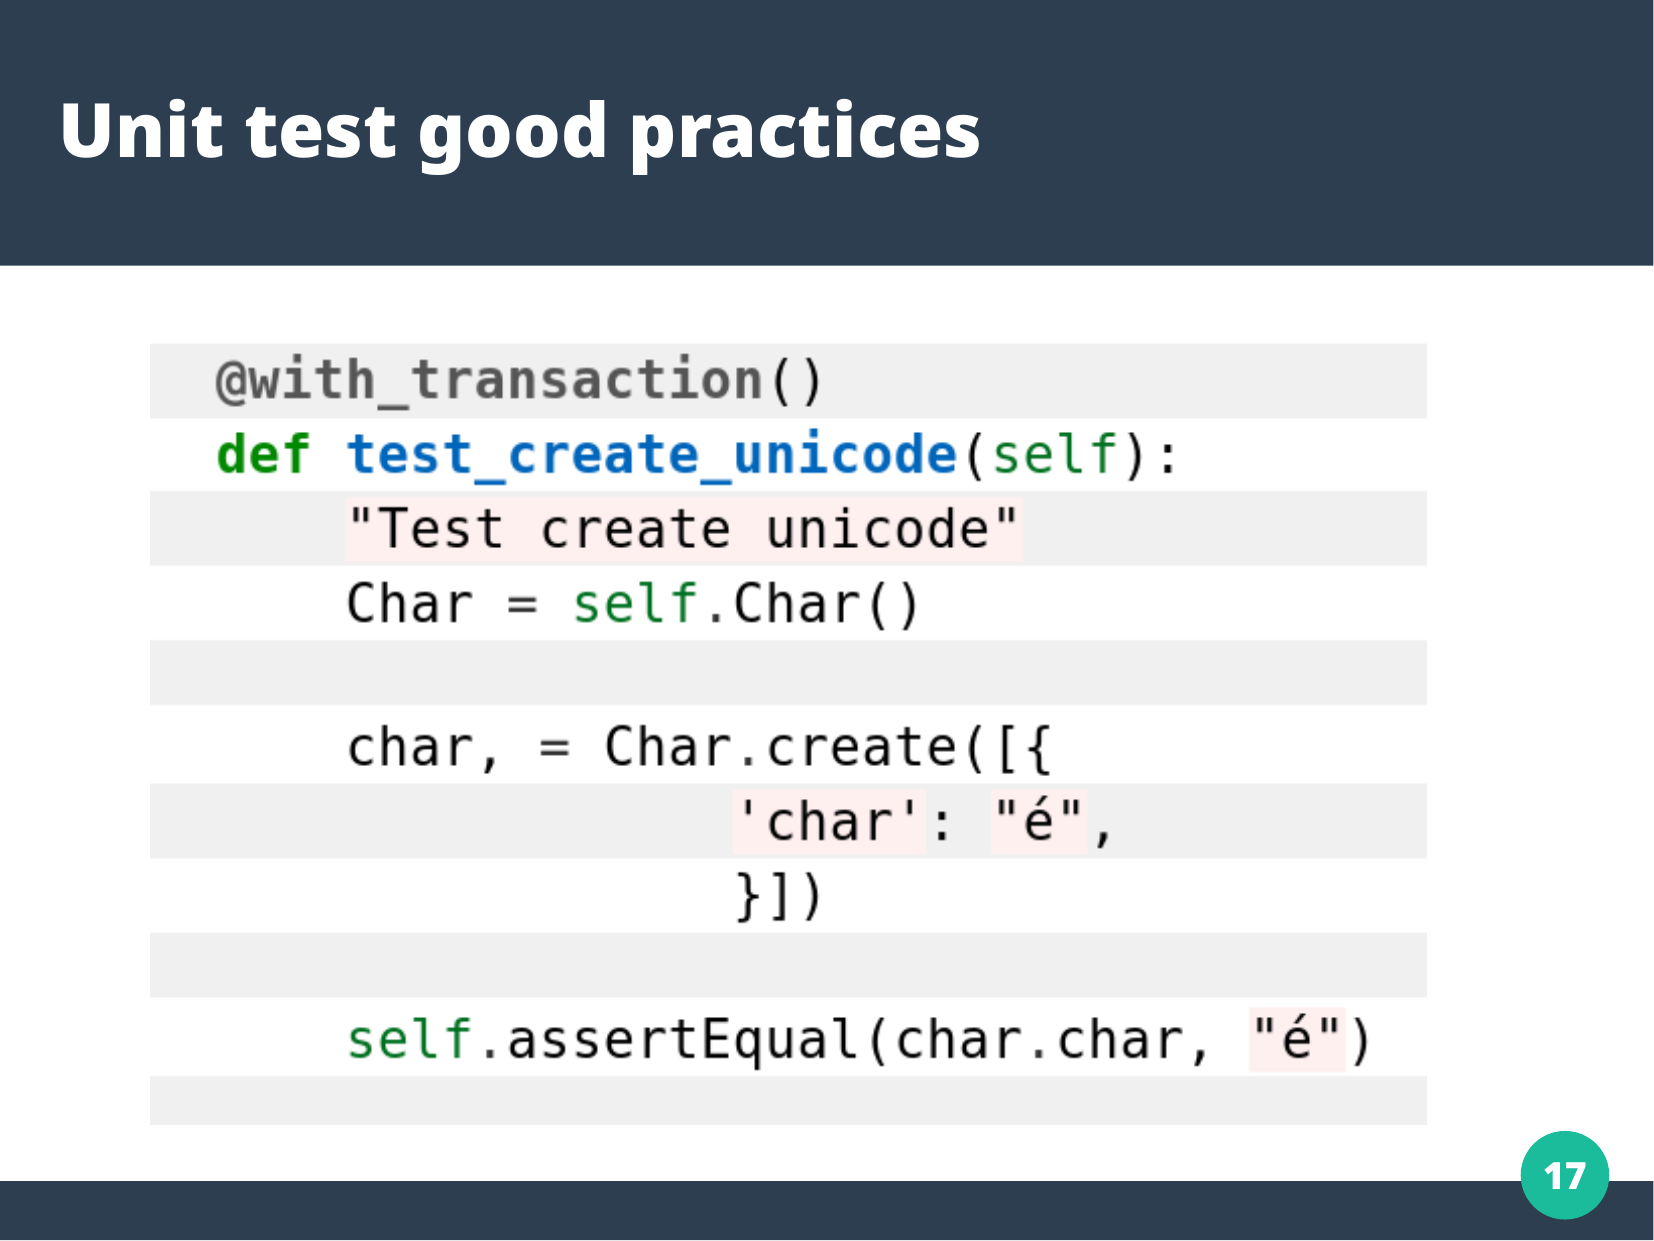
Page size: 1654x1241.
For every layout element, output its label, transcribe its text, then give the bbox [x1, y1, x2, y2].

title Unit test good practices [59, 49, 1595, 207]
picture [150, 318, 1427, 1126]
